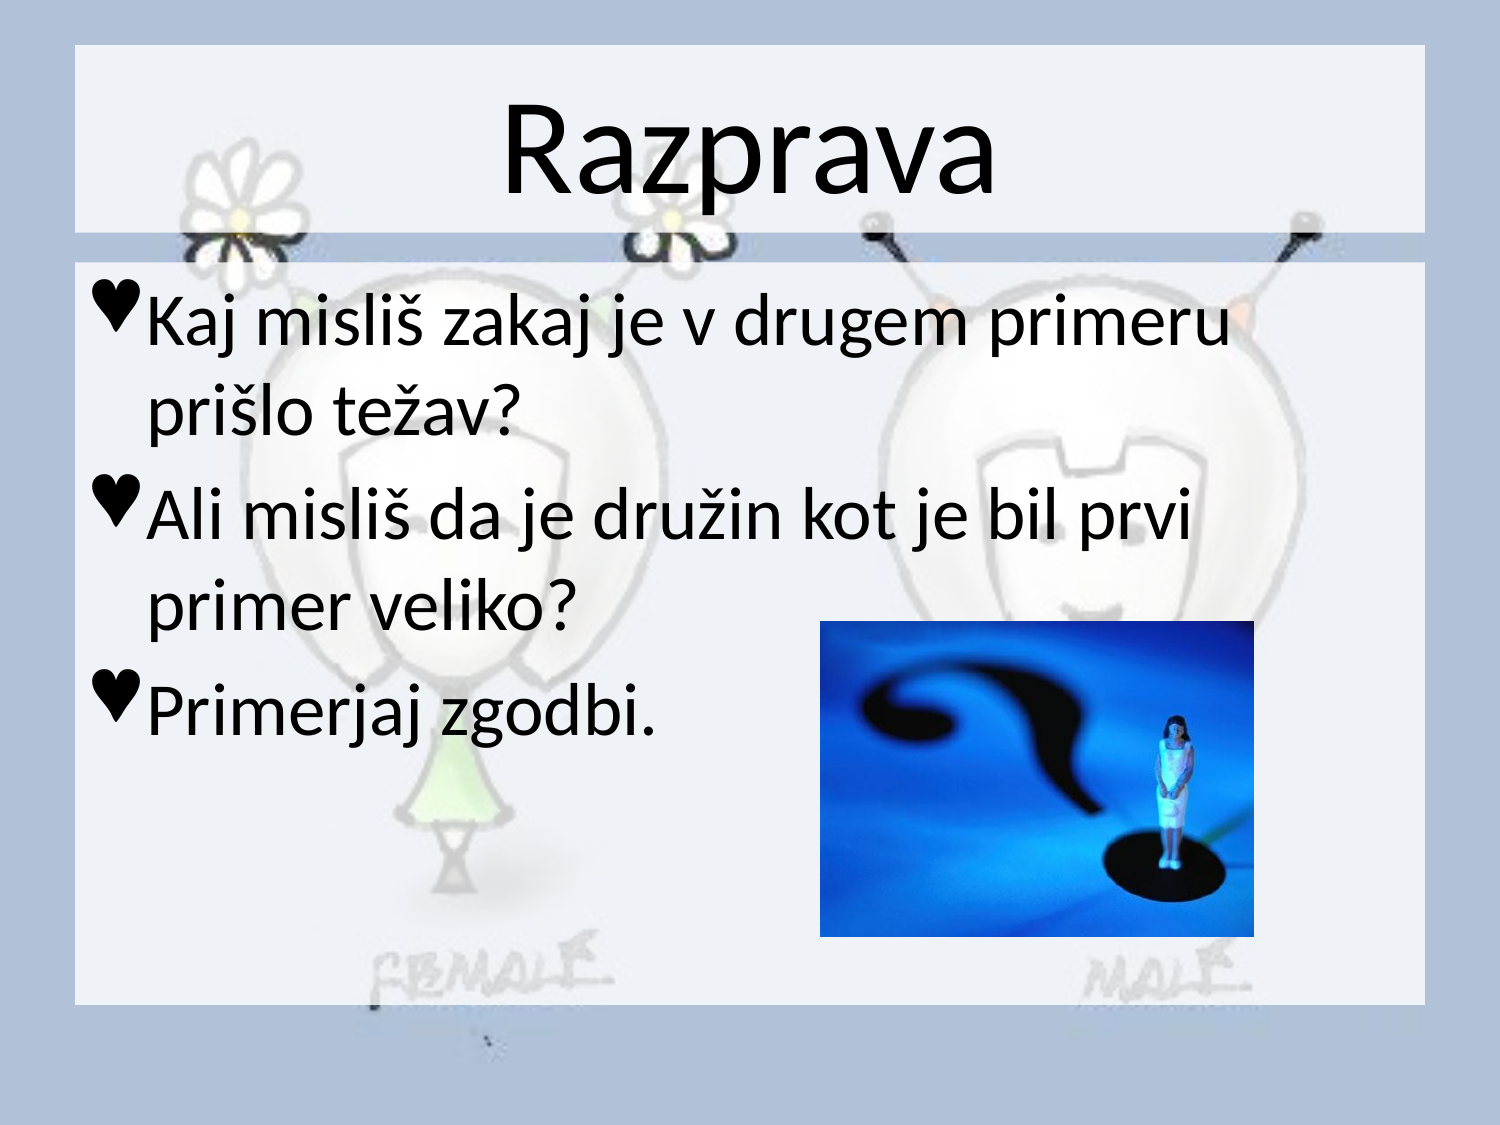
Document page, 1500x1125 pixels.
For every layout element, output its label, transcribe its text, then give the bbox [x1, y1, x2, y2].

title Razprava [75, 45, 1425, 233]
list Kaj misliš zakaj je v drugem primeru prišlo težav? Ali misliš da je družin kot je bil prvi primer veliko? Primerjaj zgodbi. [75, 262, 1425, 1005]
picture [0, 0, 1500, 1125]
